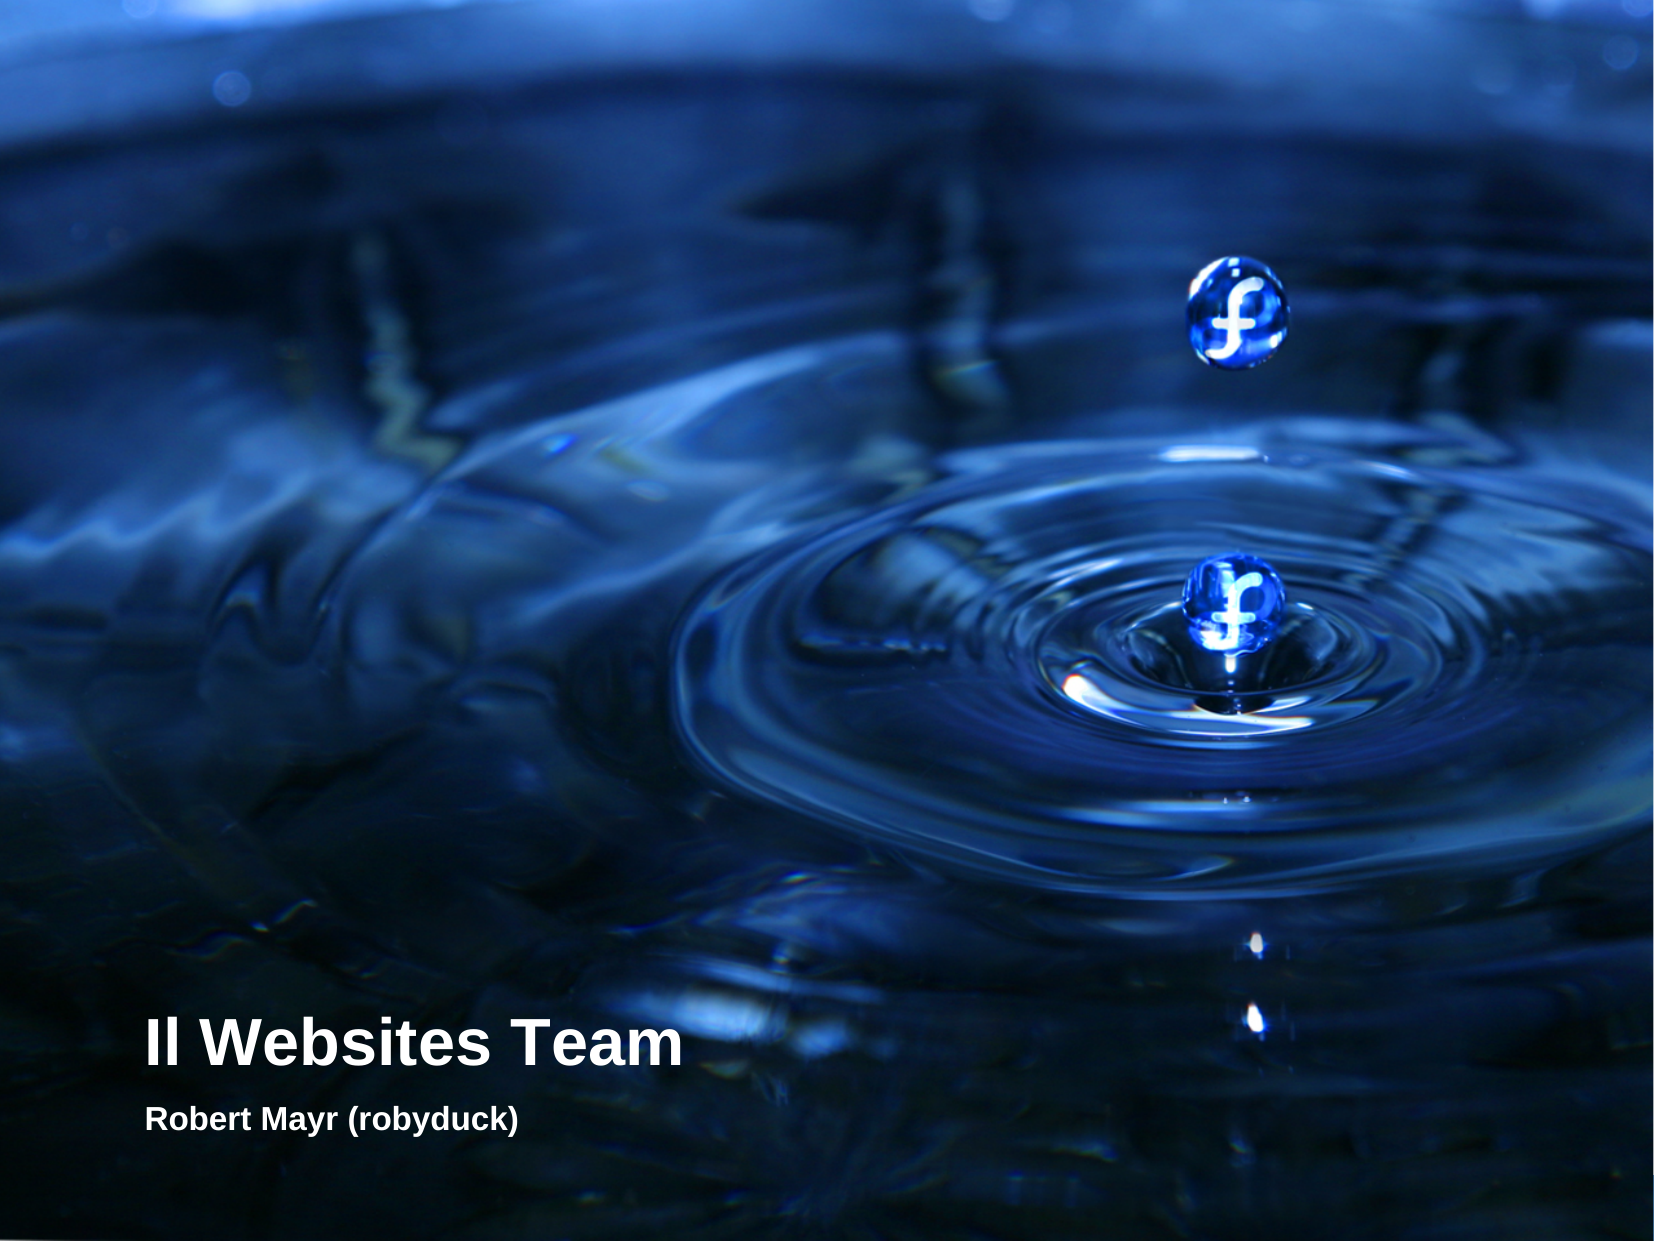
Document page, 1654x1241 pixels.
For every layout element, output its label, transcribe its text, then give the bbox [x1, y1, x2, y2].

text_box Il Websites Team Robert Mayr (robyduck) [129, 998, 957, 1146]
picture [0, 0, 1654, 1241]
